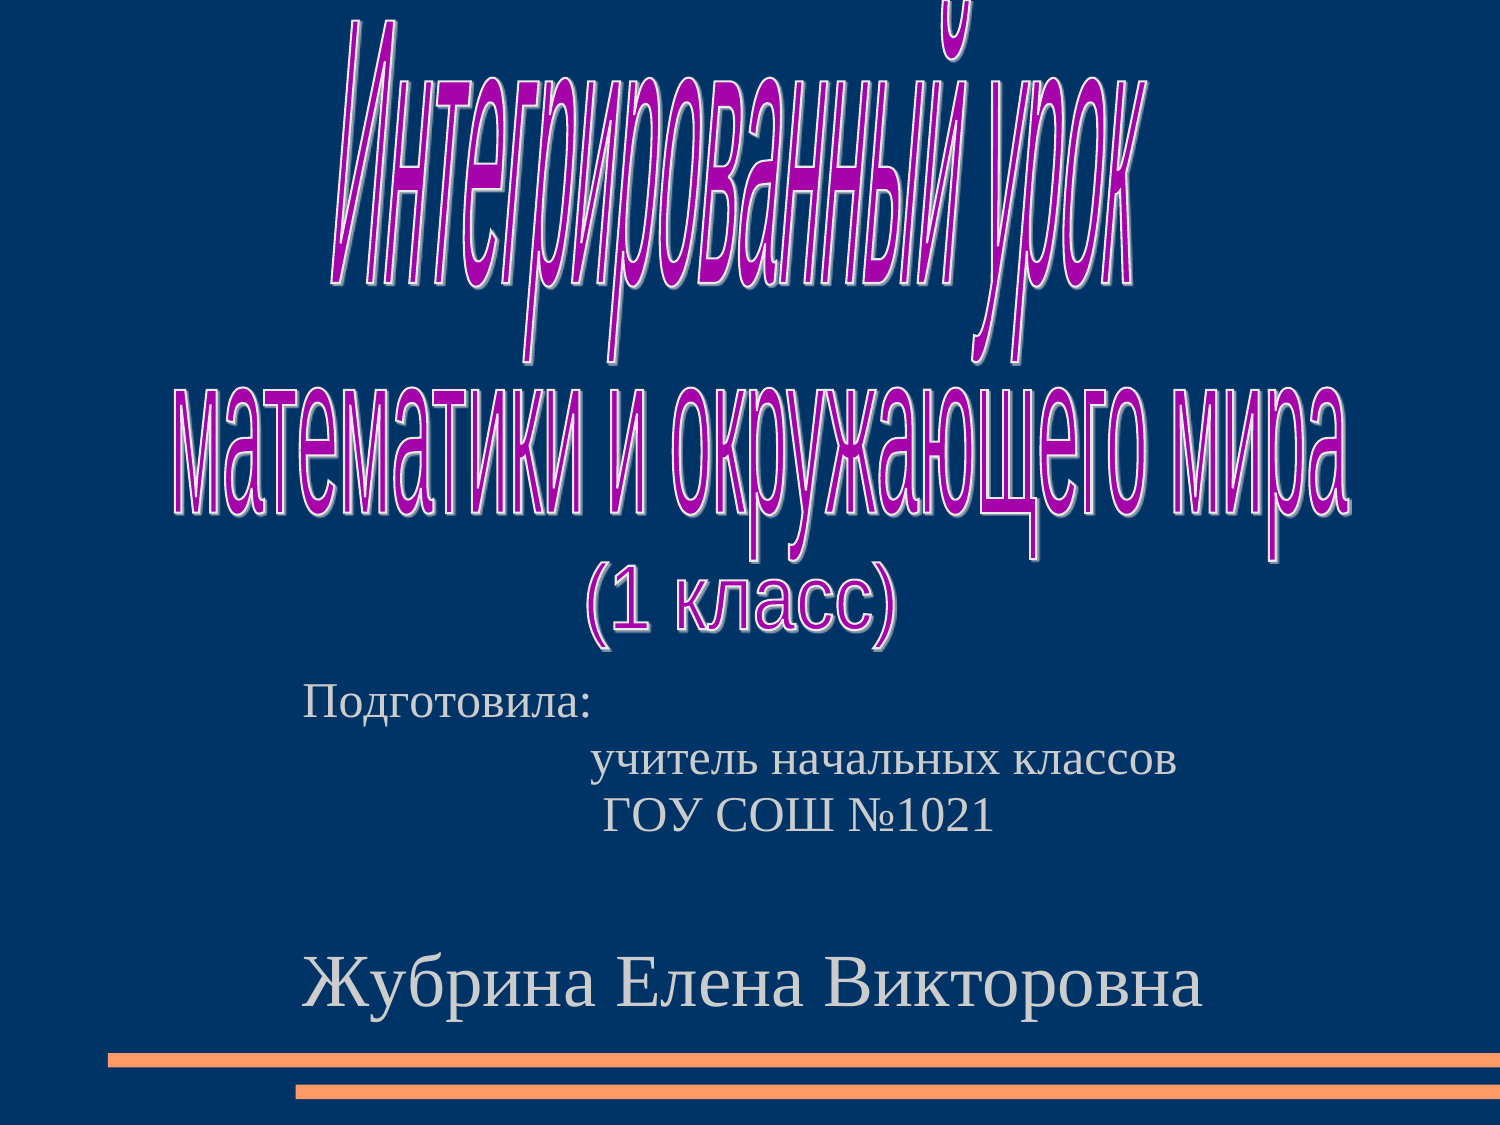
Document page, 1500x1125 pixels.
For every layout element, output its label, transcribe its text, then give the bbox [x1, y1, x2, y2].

text_box математики и окружающего мира [749, 387, 785, 561]
text_box (1 класс) [614, 565, 648, 630]
text_box Интегрированный урок [900, 81, 924, 283]
text_box математики и окружающего мира [1040, 387, 1077, 515]
text_box Подготовила: учитель начальных классов ГОУ СОШ №1021 Жубрина Елена Викторовна [287, 674, 1500, 1075]
text_box (1 класс) [798, 579, 833, 631]
text_box Интегрированный урок [331, 20, 395, 283]
text_box Интегрированный урок [463, 77, 505, 287]
text_box математики и окружающего мира [174, 389, 217, 513]
text_box Интегрированный урок [607, 77, 660, 363]
text_box математики и окружающего мира [394, 387, 434, 515]
text_box (1 класс) [587, 562, 608, 649]
text_box математики и окружающего мира [879, 387, 919, 515]
text_box математики и окружающего мира [1108, 387, 1145, 515]
text_box Интегрированный урок [523, 77, 575, 363]
text_box математики и окружающего мира [263, 389, 297, 513]
text_box математики и окружающего мира [980, 389, 1037, 559]
text_box Интегрированный урок [384, 81, 433, 283]
text_box математики и окружающего мира [1174, 389, 1217, 513]
text_box (1 класс) [873, 562, 894, 649]
text_box математики и окружающего мира [225, 387, 265, 515]
text_box Интегрированный урок [571, 81, 620, 283]
text_box Интегрированный урок [1101, 81, 1147, 283]
text_box Интегрированный урок [659, 77, 701, 287]
text_box (1 класс) [755, 579, 796, 631]
text_box математики и окружающего мира [1268, 387, 1303, 561]
text_box Интегрированный урок [863, 81, 900, 283]
text_box математики и окружающего мира [716, 389, 746, 513]
text_box математики и окружающего мира [299, 387, 336, 515]
text_box Интегрированный урок [821, 81, 869, 283]
text_box Интегрированный урок [698, 81, 742, 283]
text_box математики и окружающего мира [1309, 387, 1349, 515]
text_box математики и окружающего мира [1084, 389, 1106, 513]
text_box математики и окружающего мира [786, 389, 877, 561]
text_box математики и окружающего мира [471, 389, 504, 513]
text_box Интегрированный урок [435, 81, 471, 283]
text_box математики и окружающего мира [1226, 389, 1259, 513]
text_box математики и окружающего мира [343, 389, 386, 513]
text_box математики и окружающего мира [923, 387, 973, 515]
text_box (1 класс) [837, 579, 871, 631]
text_box Интегрированный урок [917, 81, 966, 283]
text_box математики и окружающего мира [611, 389, 644, 513]
text_box математики и окружающего мира [432, 389, 466, 513]
text_box (1 класс) [678, 580, 748, 631]
text_box Интегрированный урок [941, 0, 970, 60]
text_box Интегрированный урок [502, 81, 539, 283]
text_box математики и окружающего мира [672, 387, 709, 515]
text_box Интегрированный урок [779, 81, 828, 283]
text_box математики и окружающего мира [547, 389, 580, 513]
text_box Интегрированный урок [1011, 77, 1063, 363]
text_box Интегрированный урок [738, 77, 782, 287]
text_box математики и окружающего мира [514, 389, 543, 513]
text_box Интегрированный урок [971, 81, 1030, 363]
text_box Интегрированный урок [1063, 77, 1105, 287]
